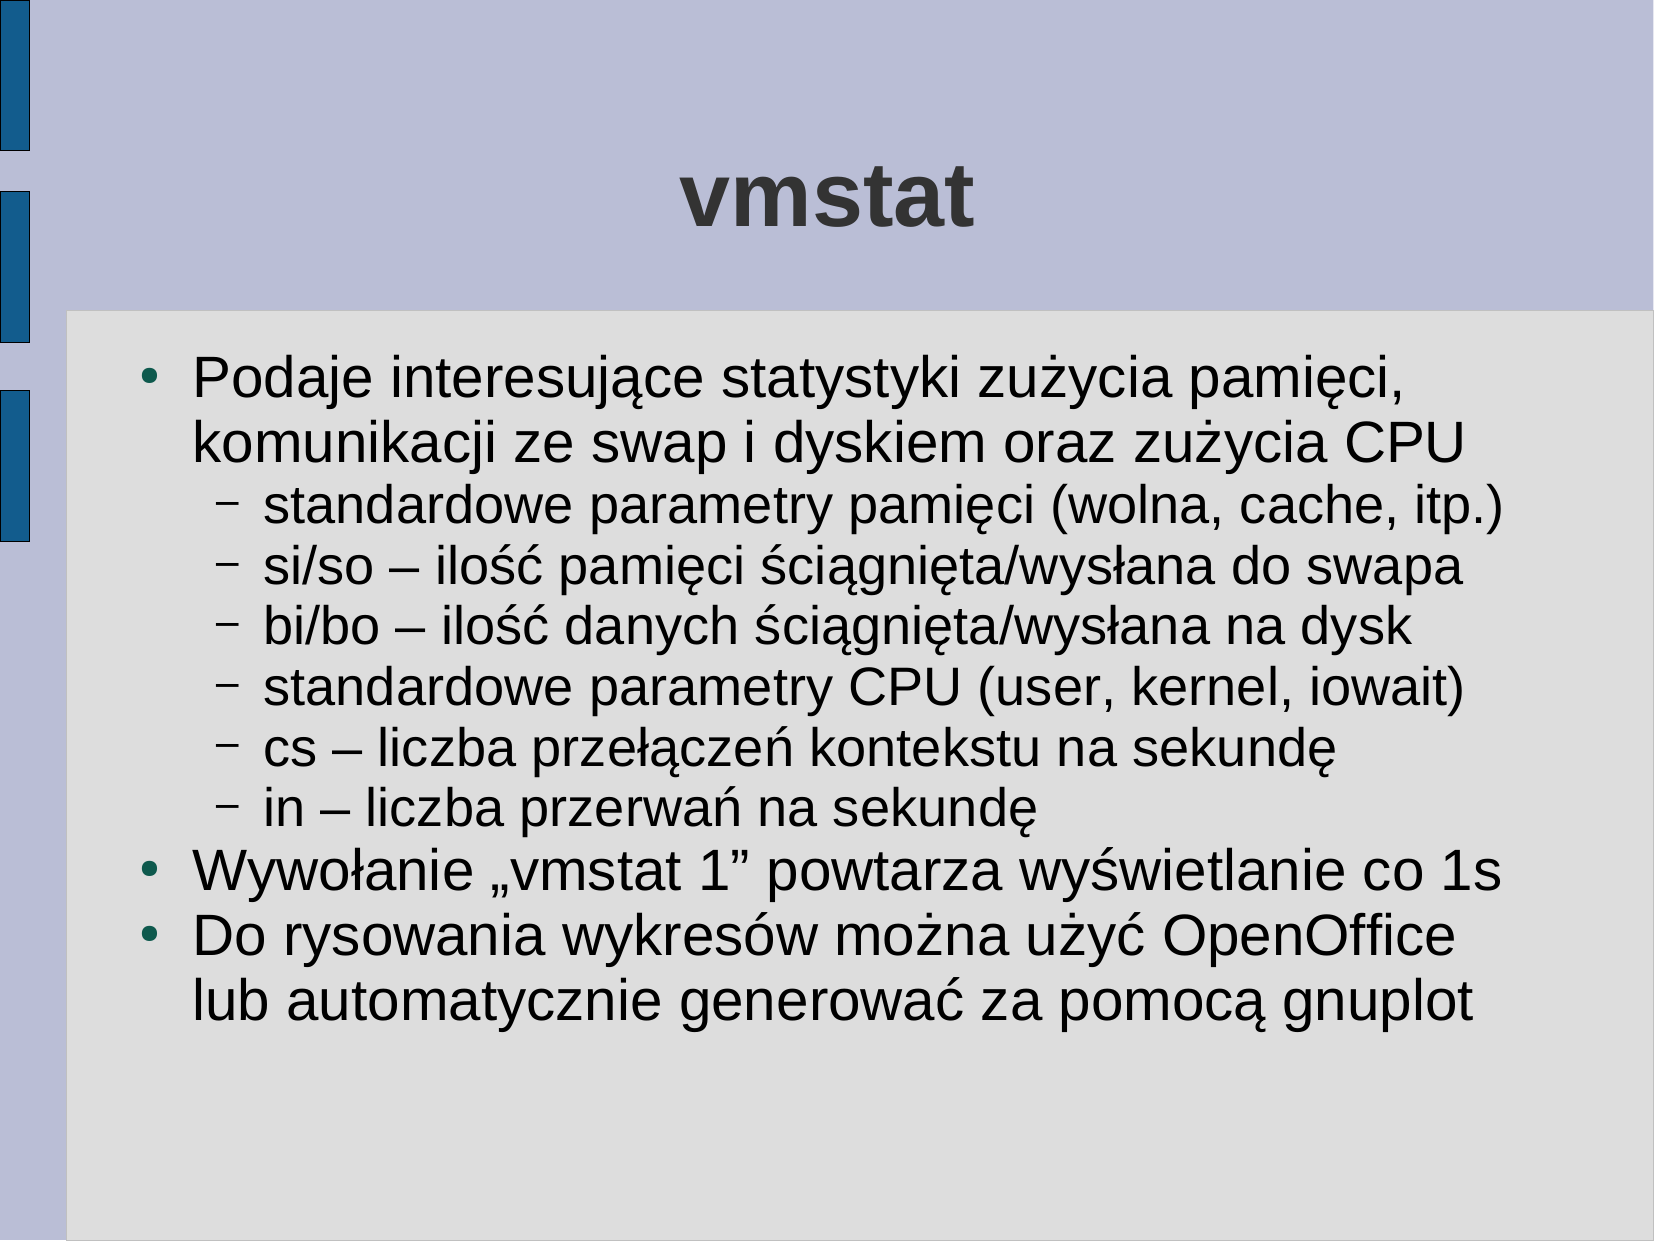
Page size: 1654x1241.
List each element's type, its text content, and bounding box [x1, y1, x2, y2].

list Podaje interesujące statystyki zużycia pamięci, komunikacji ze swap i dyskiem oraz zużycia CPU standardowe parametry pamięci (wolna, cache, itp.) si/so – ilość pamięci ściągnięta/wysłana do swapa bi/bo – ilość danych ściągnięta/wysłana na dysk standardowe parametry CPU (user, kernel, iowait) cs – liczba przełączeń kontekstu na sekundę in – liczba przerwań na sekundę Wywołanie „vmstat 1” powtarza wyświetlanie co 1s Do rysowania wykresów można użyć OpenOffice lub automatycznie generować za pomocą gnuplot [121, 344, 1534, 1127]
title vmstat [121, 91, 1534, 299]
